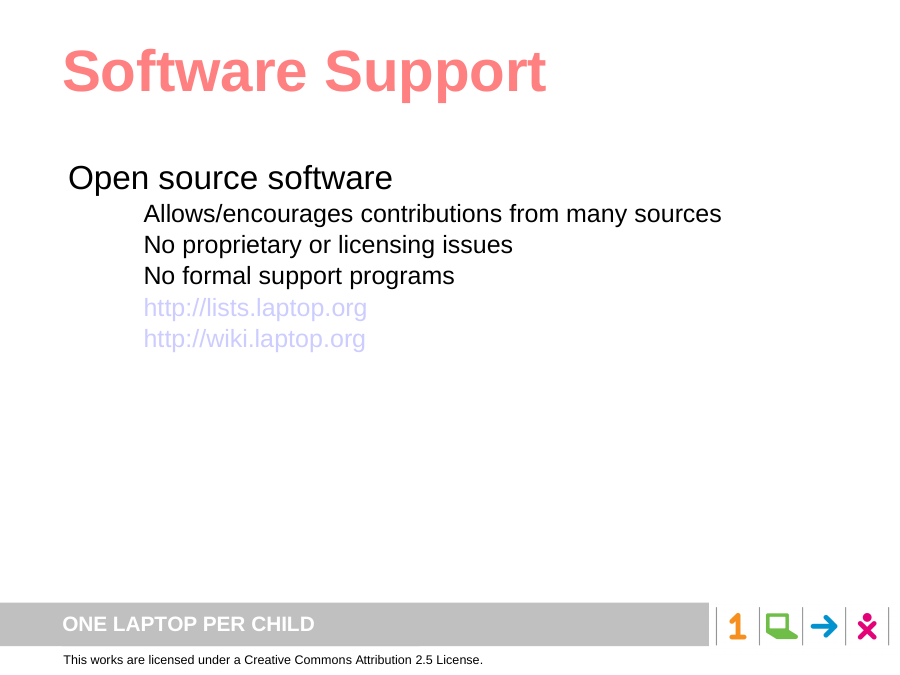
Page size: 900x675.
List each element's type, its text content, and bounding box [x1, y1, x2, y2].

title Software Support [62, 20, 843, 118]
list Open source software Allows/encourages contributions from many sources No proprietary or licensing issues No formal support programs http://lists.laptop.org http://wiki.laptop.org [62, 162, 845, 573]
picture [709, 598, 898, 655]
